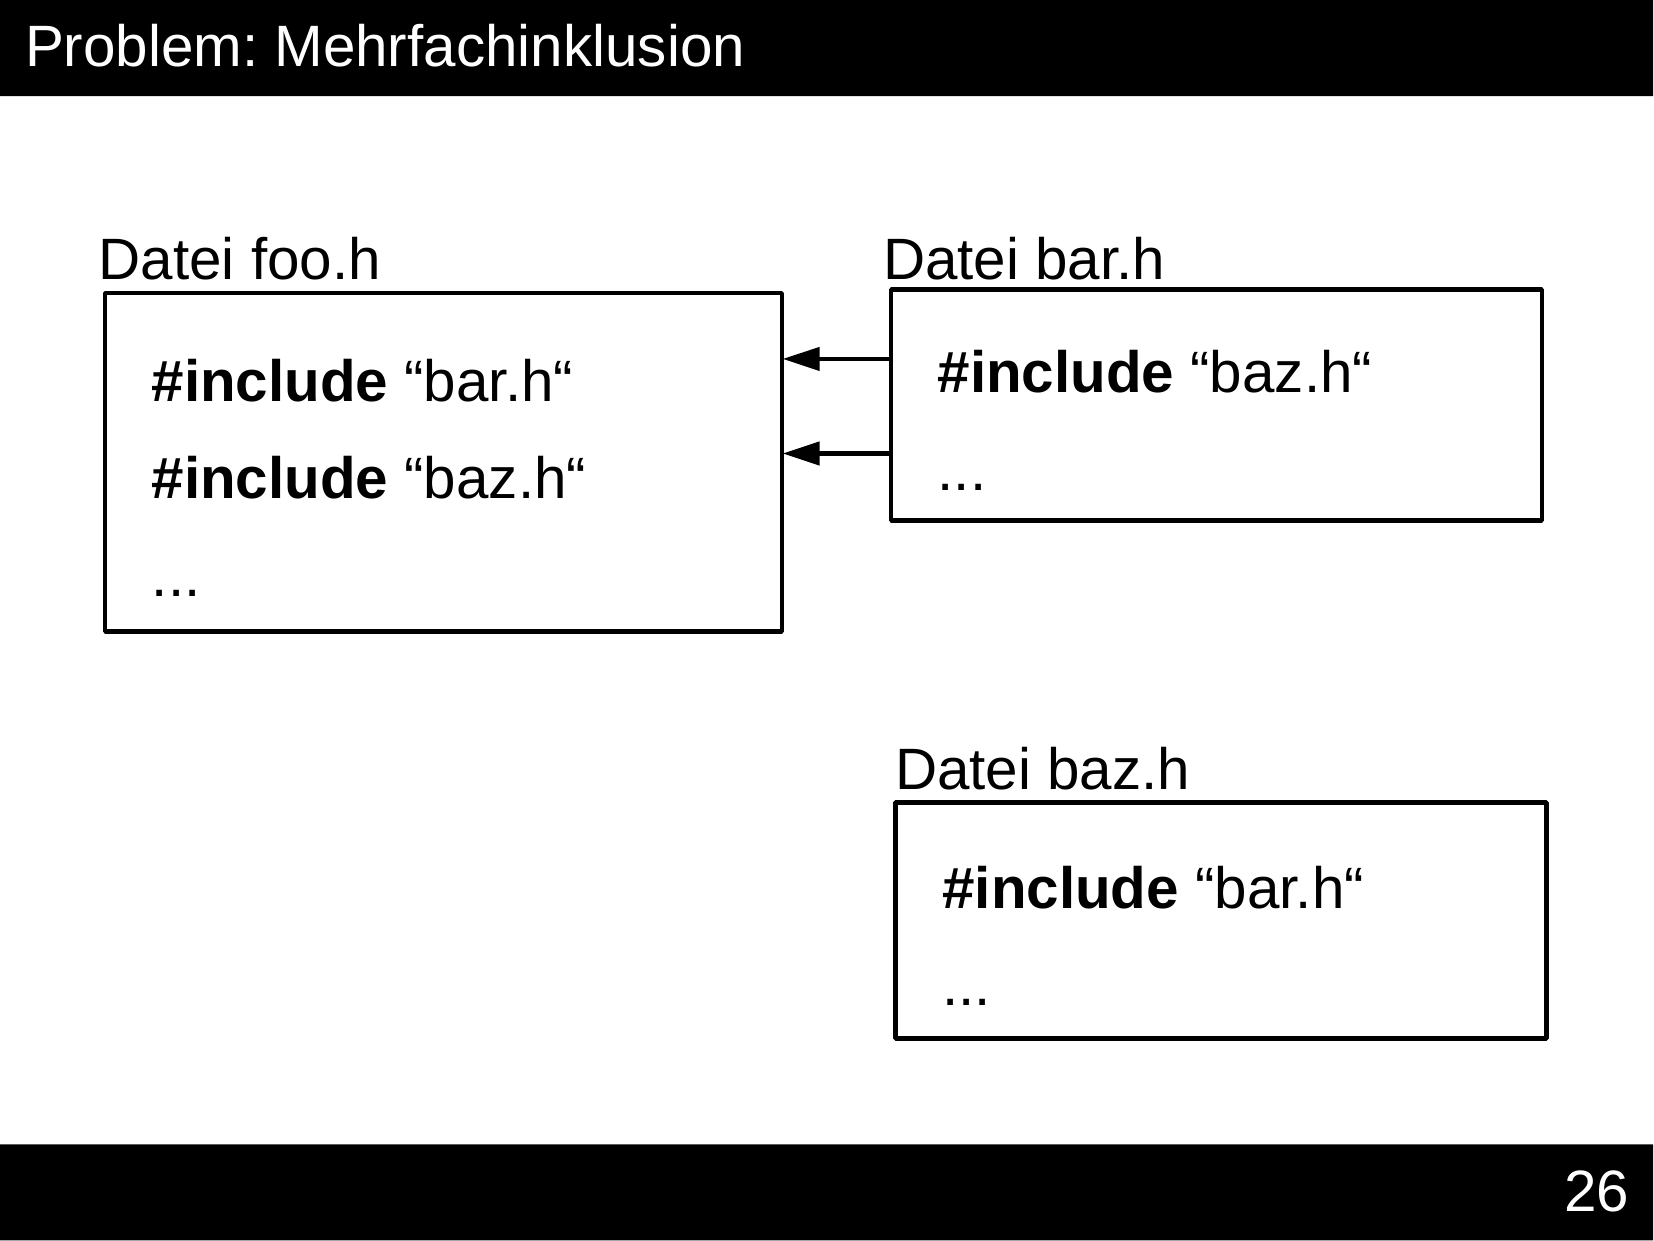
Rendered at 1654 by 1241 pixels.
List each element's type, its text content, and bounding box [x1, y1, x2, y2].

text_box #include “bar.h“ ... [895, 802, 1547, 1039]
text_box Problem: Mehrfachinklusion [10, 6, 767, 94]
text_box Datei baz.h [880, 697, 1307, 777]
text_box #include “baz.h“ ... [890, 289, 1542, 521]
text_box Datei bar.h [868, 187, 1197, 268]
text_box Datei foo.h [83, 187, 734, 282]
text_box #include “bar.h“ #include “baz.h“ ... [104, 293, 782, 632]
